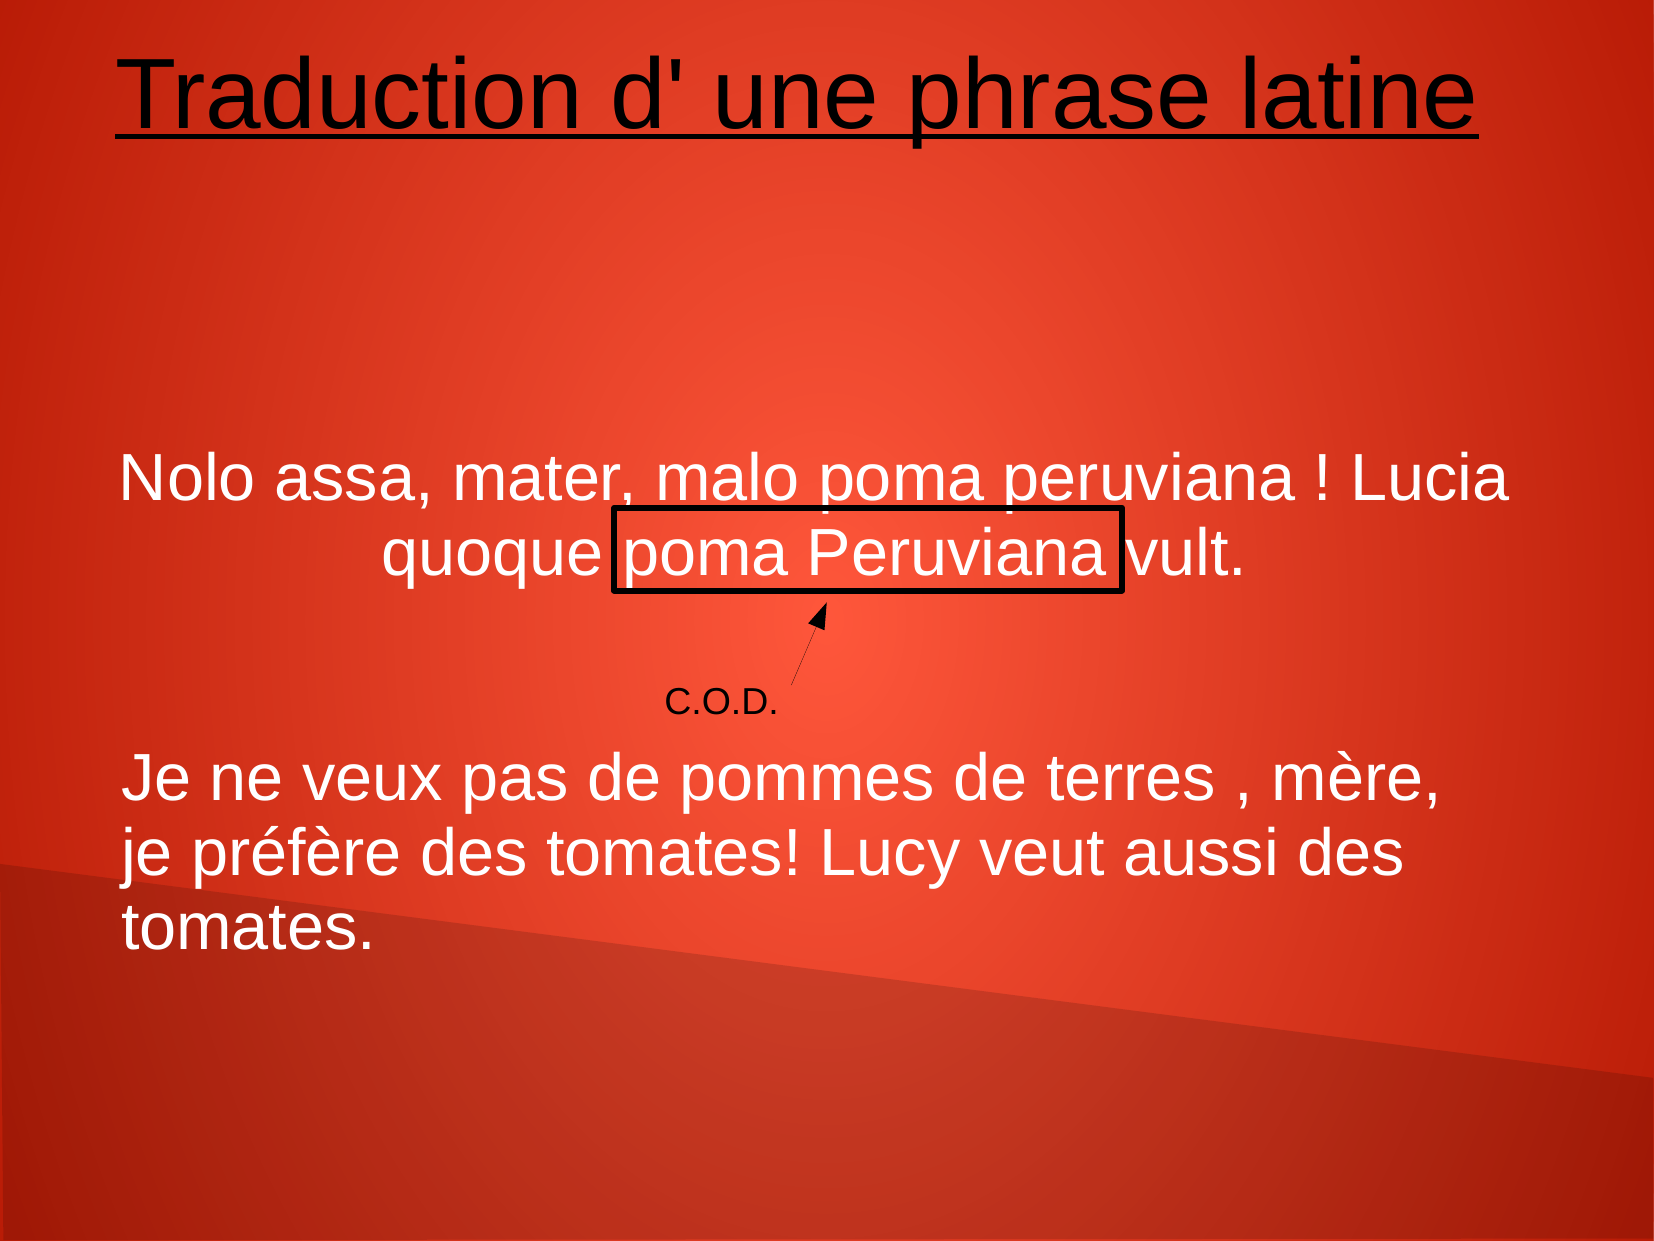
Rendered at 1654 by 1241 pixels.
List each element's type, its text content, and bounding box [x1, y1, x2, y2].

text_box Nolo assa, mater, malo poma peruviana ! Lucia quoque poma Peruviana vult. [70, 35, 1560, 995]
text_box C.O.D. [649, 673, 981, 731]
text_box Je ne veux pas de pommes de terres , mère, je préfère des tomates! Lucy veut aussi des tomates. [106, 732, 1477, 972]
text_box Traduction d' une phrase latine [0, 30, 1595, 157]
